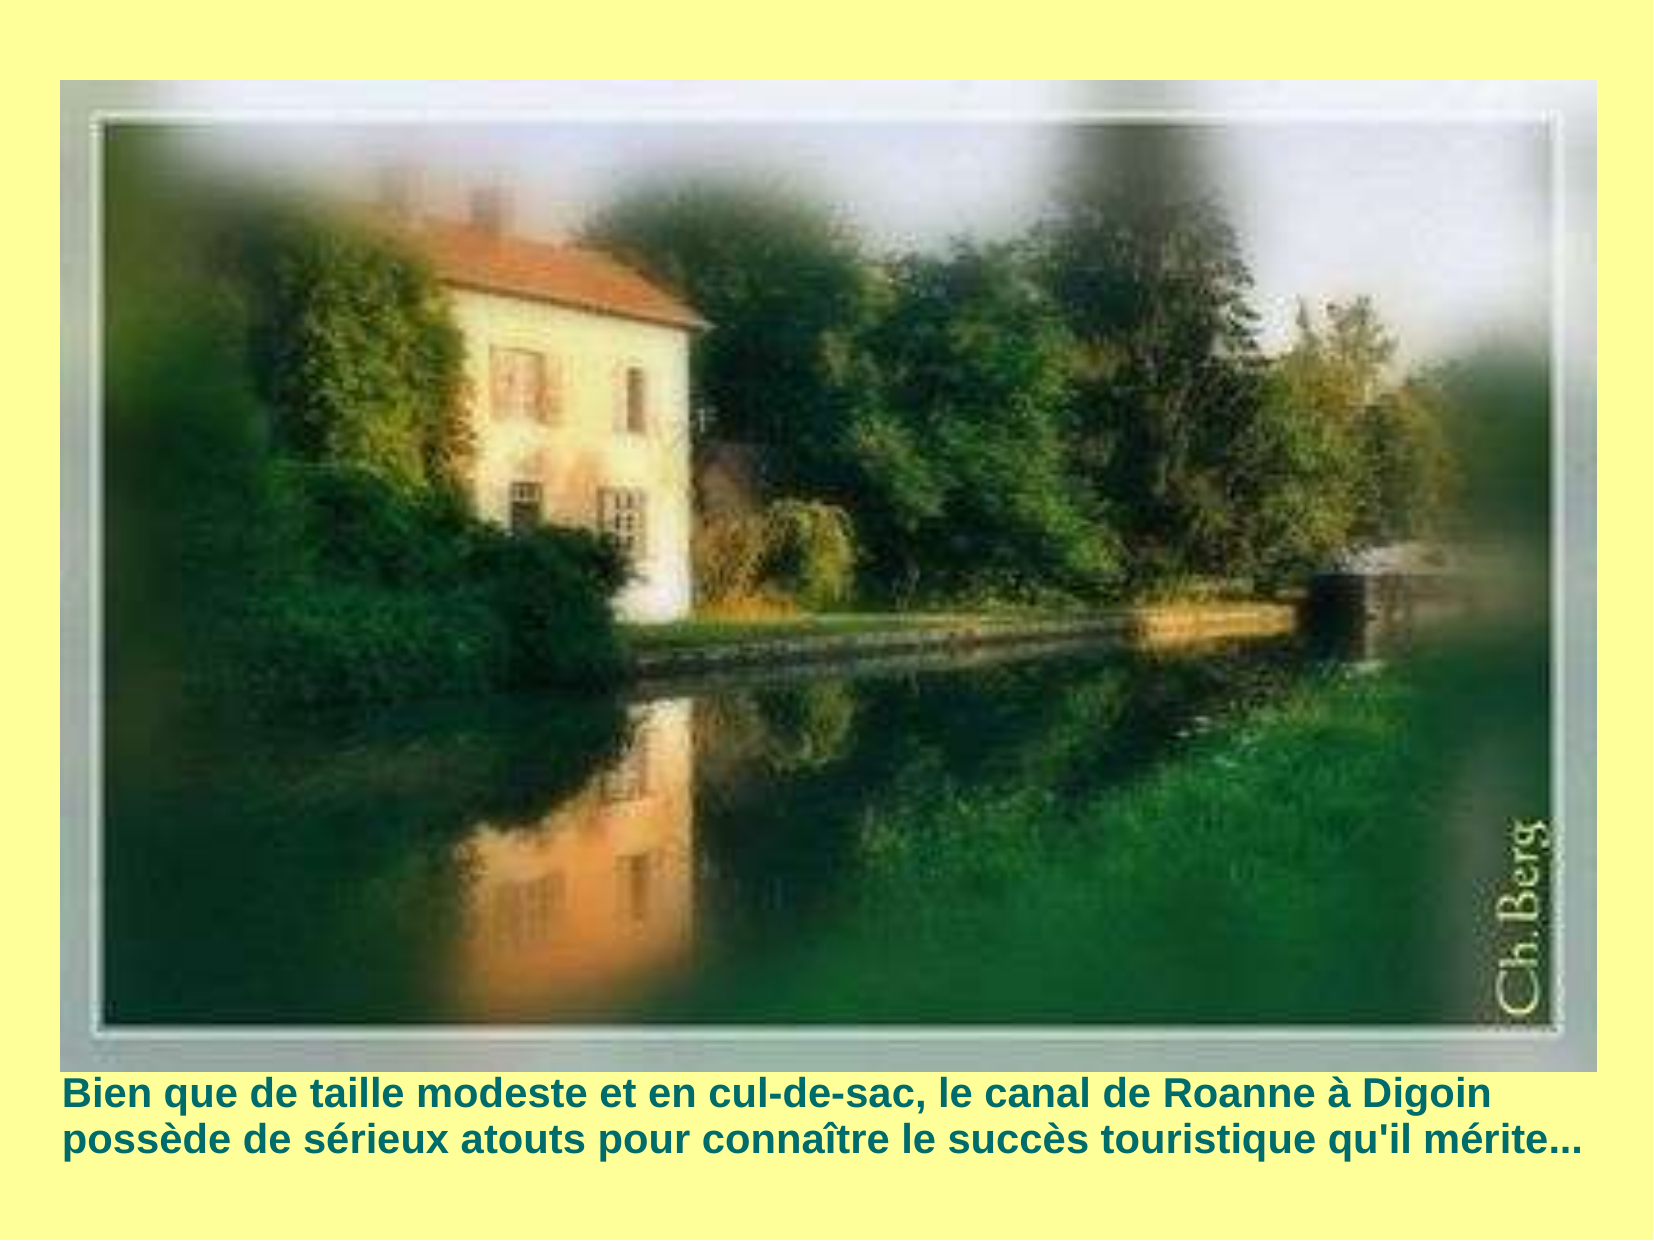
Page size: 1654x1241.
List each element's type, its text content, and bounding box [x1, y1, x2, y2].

picture [60, 80, 1597, 1062]
text_box Bien que de taille modeste et en cul-de-sac, le canal de Roanne à Digoin possède de sérieux atouts pour connaître le succès touristique qu'il mérite... [47, 1062, 1613, 1171]
